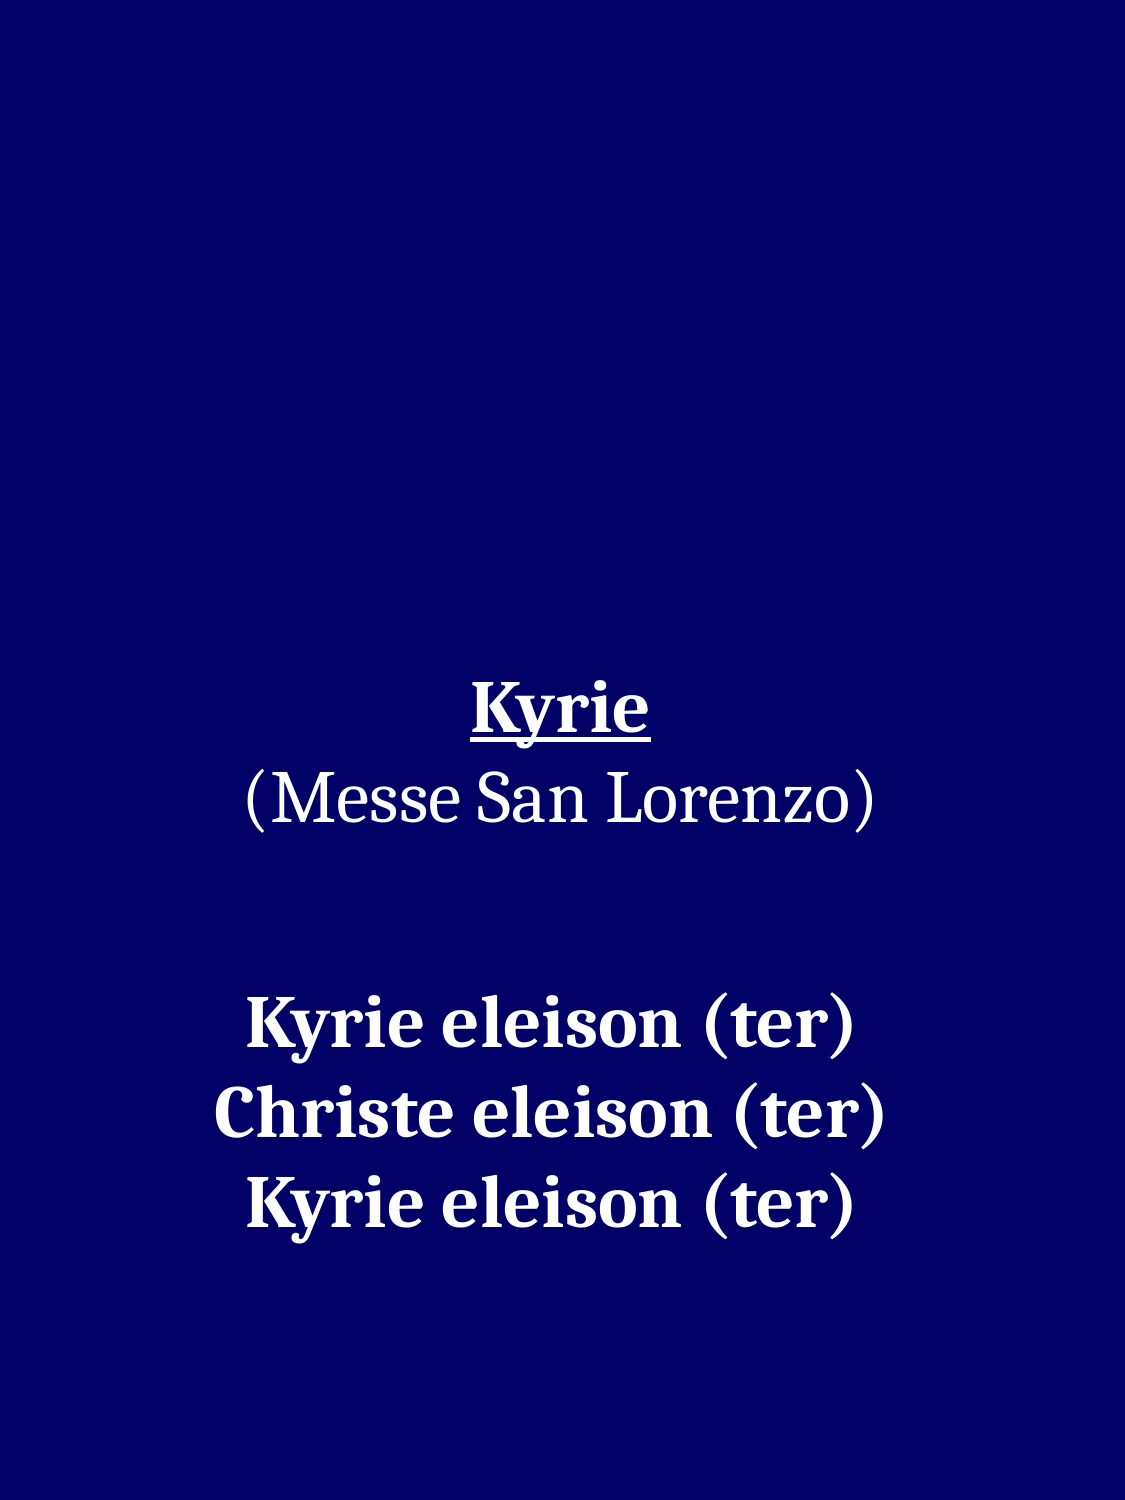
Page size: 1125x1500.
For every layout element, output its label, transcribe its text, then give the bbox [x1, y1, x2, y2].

text_box Kyrie (Messe San Lorenzo) Kyrie eleison (ter) Christe eleison (ter) Kyrie eleison (ter) [192, 657, 929, 1422]
